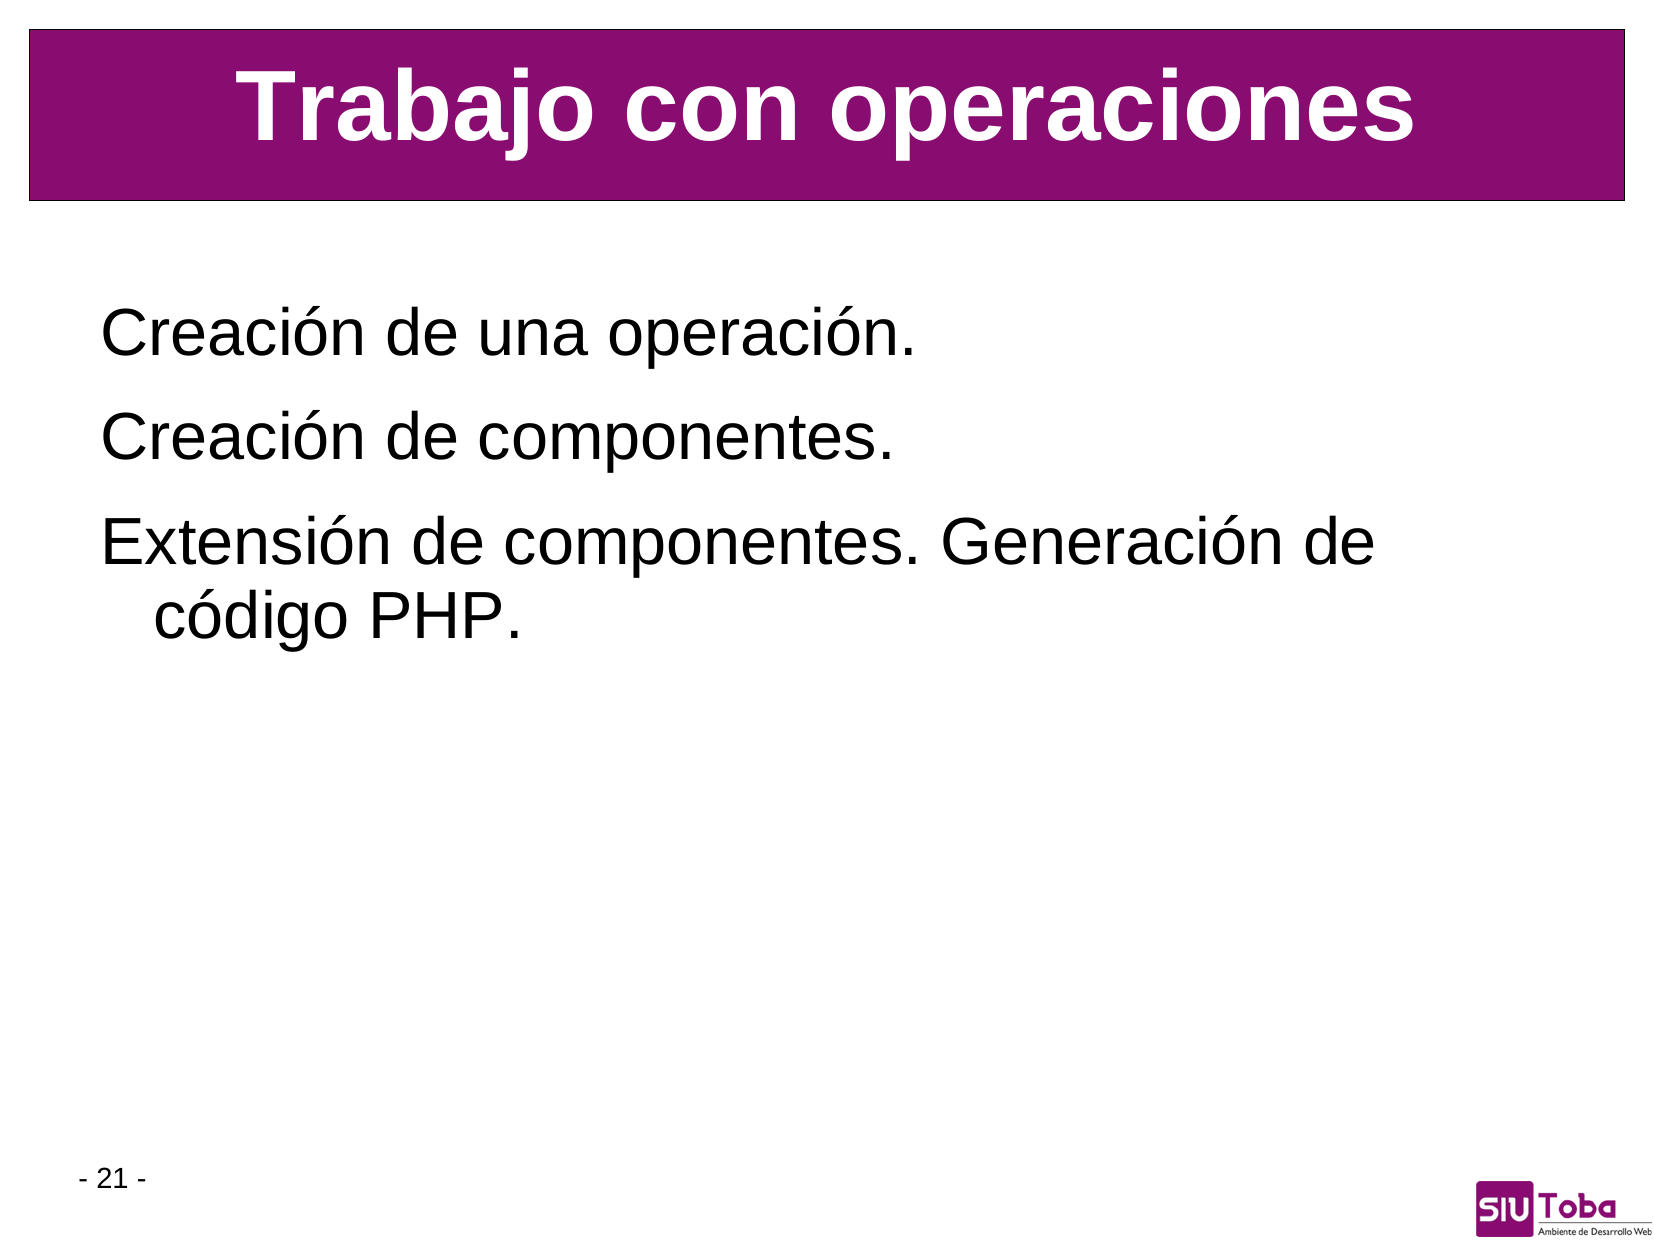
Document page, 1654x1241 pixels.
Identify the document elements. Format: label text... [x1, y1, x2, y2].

title Trabajo con operaciones [59, 47, 1595, 166]
picture [1476, 1181, 1652, 1237]
list Creación de una operación. Creación de componentes. Extensión de componentes. Generación de código PHP. [82, 295, 1565, 1109]
